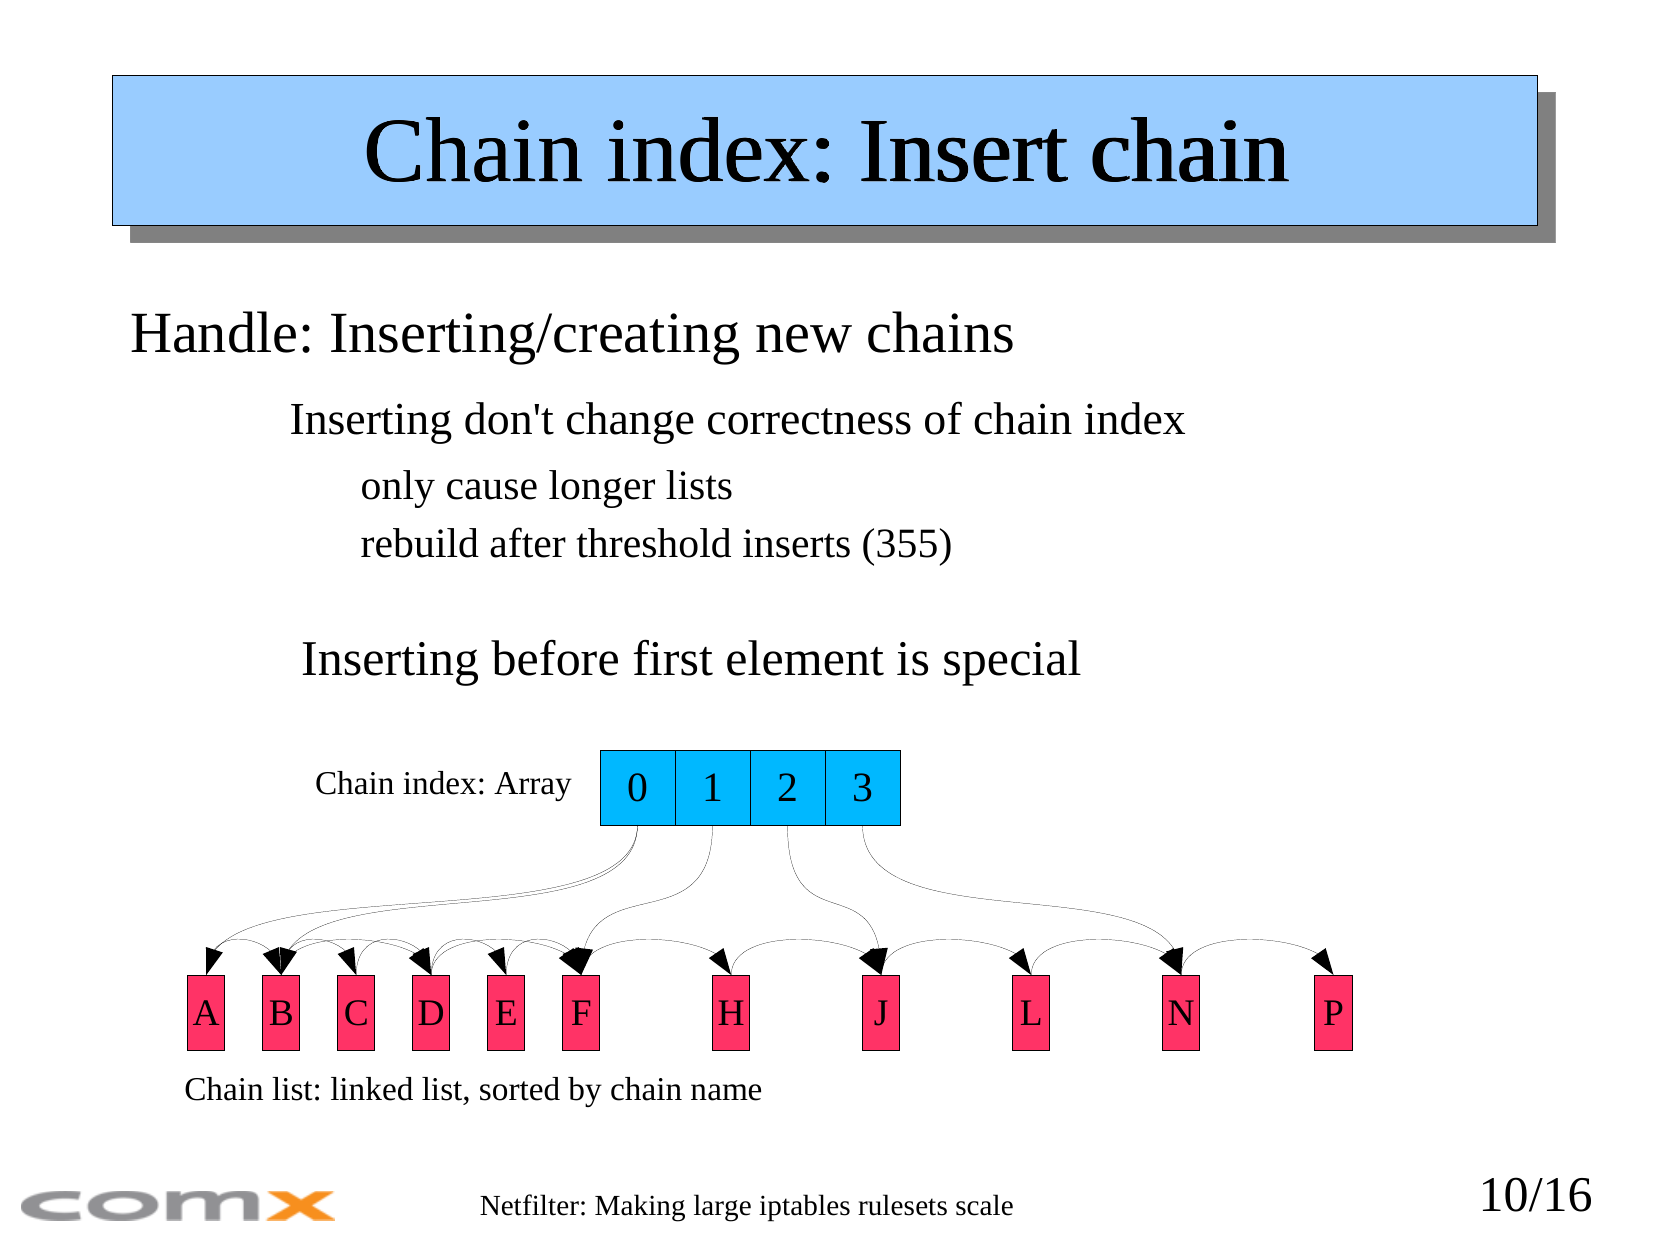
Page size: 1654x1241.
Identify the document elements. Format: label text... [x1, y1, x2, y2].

text_box L [1012, 975, 1050, 1051]
text_box P [1314, 975, 1353, 1051]
text_box Chain index: Array [300, 750, 601, 855]
picture [21, 1191, 335, 1221]
text_box F [562, 975, 600, 1051]
text_box 2 [750, 750, 825, 826]
text_box 3 [825, 750, 901, 826]
text_box 0 [601, 750, 675, 826]
text_box Chain list: linked list, sorted by chain name [169, 1055, 995, 1160]
text_box 1 [675, 750, 750, 826]
title Chain index: Insert chain [116, 75, 1538, 226]
text_box D [412, 975, 450, 1051]
text_box C [337, 975, 375, 1051]
text_box N [1162, 975, 1200, 1051]
list Handle: Inserting/creating new chains Inserting don't change correctness of chain index only cause longer lists rebuild after threshold inserts (355) [112, 300, 1538, 1058]
text_box E [487, 975, 525, 1051]
text_box H [712, 975, 750, 1051]
text_box Inserting before first element is special [273, 616, 1474, 702]
text_box J [862, 975, 900, 1051]
text_box B [262, 975, 300, 1051]
text_box A [187, 975, 225, 1051]
